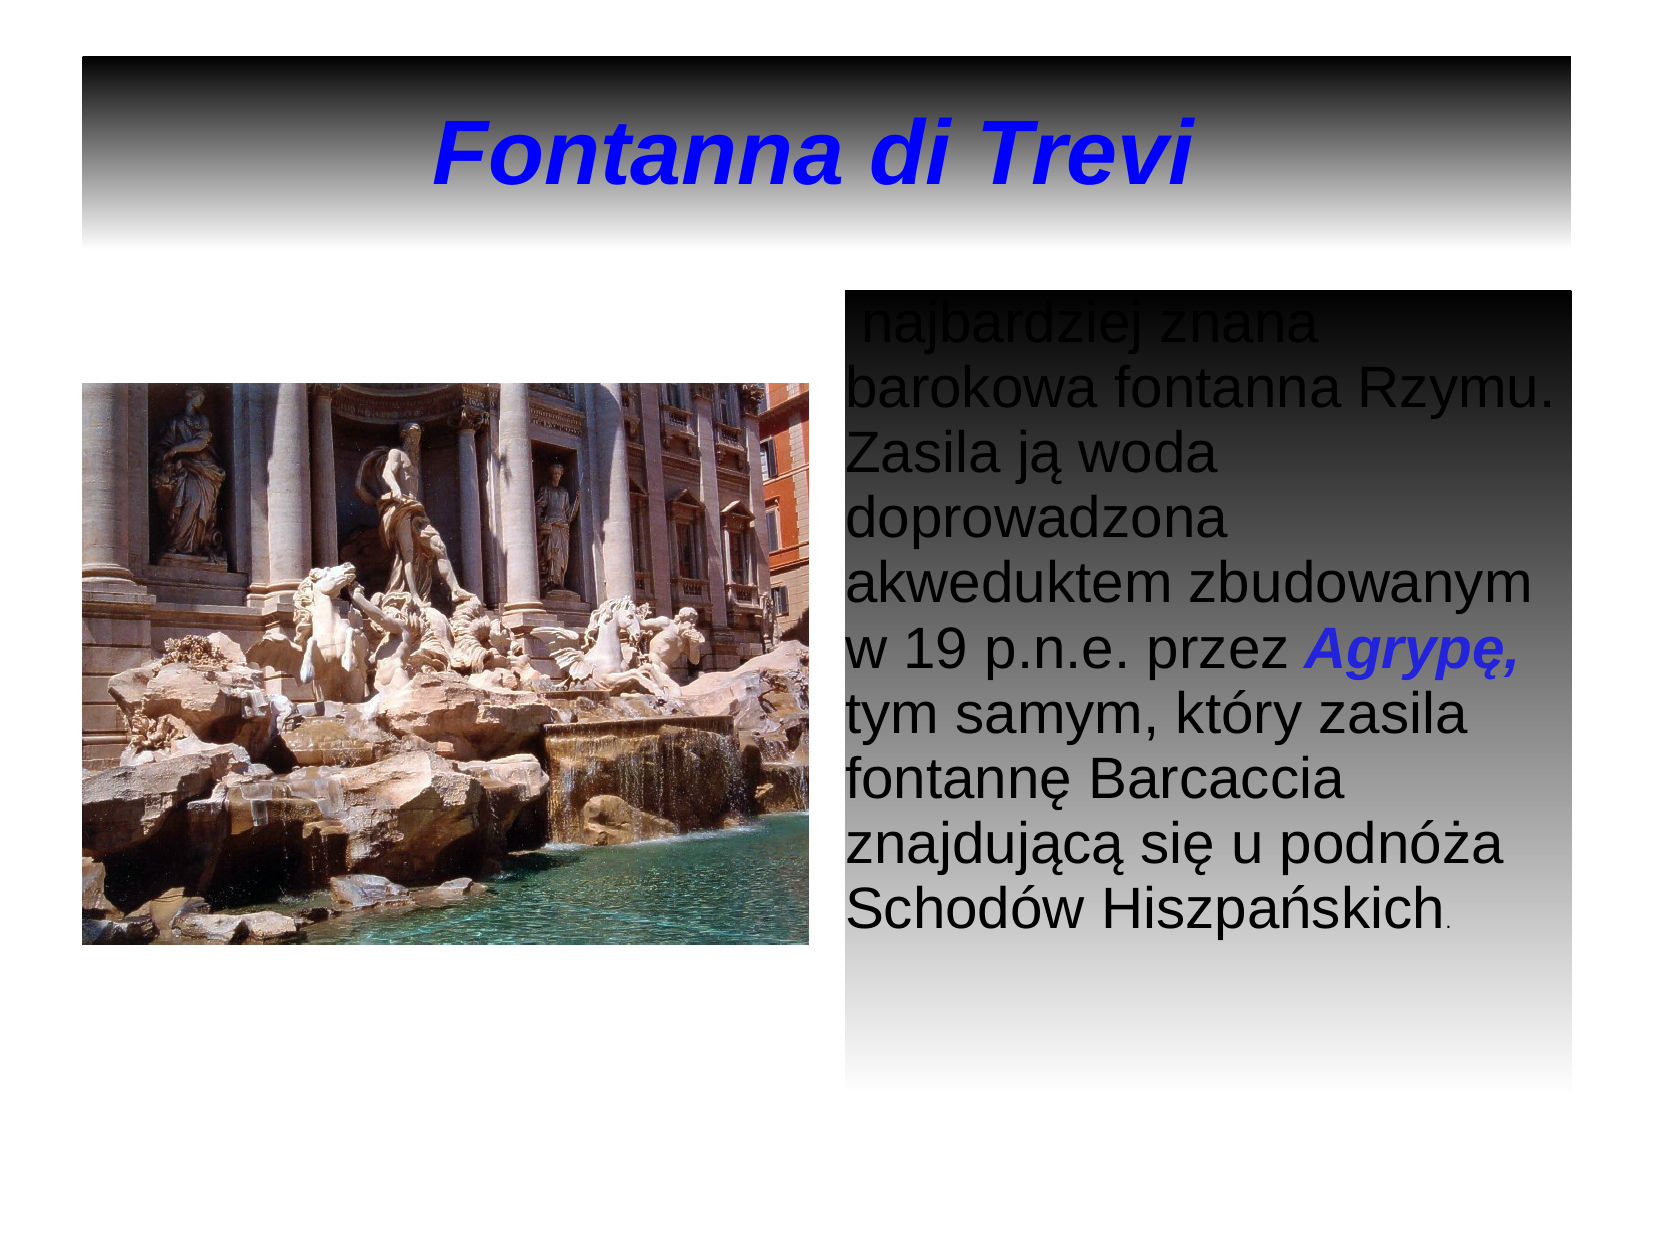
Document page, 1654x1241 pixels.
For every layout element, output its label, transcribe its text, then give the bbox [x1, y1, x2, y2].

title Fontanna di Trevi [82, 56, 1571, 250]
list najbardziej znana barokowa fontanna Rzymu. Zasila ją woda doprowadzona akweduktem zbudowanym w 19 p.n.e. przez Agrypę, tym samym, który zasila fontannę Barcaccia znajdującą się u podnóża Schodów Hiszpańskich. [845, 290, 1572, 1094]
picture [82, 383, 809, 945]
